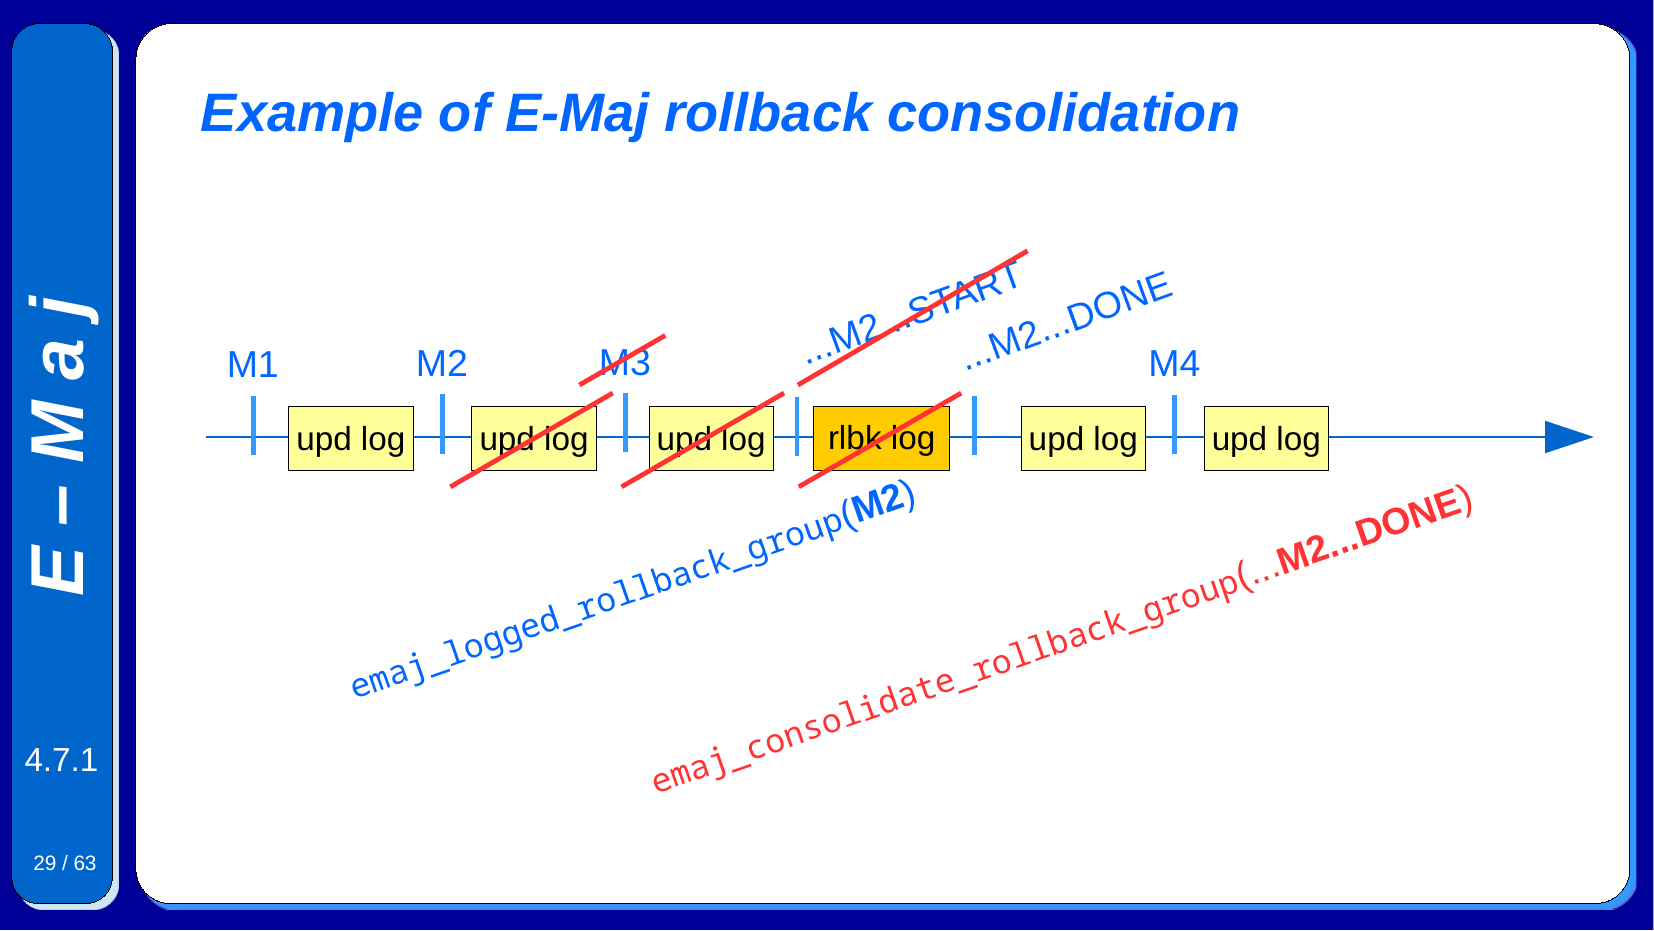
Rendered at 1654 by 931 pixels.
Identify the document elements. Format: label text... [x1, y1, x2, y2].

text_box upd log [288, 406, 414, 471]
text_box upd log [471, 406, 583, 471]
text_box ...M2...DONE [937, 250, 1195, 391]
text_box ...M2...START [777, 241, 1046, 383]
text_box upd log [649, 406, 755, 467]
text_box M3 [584, 334, 661, 378]
text_box M4 [1133, 335, 1216, 393]
text_box upd log [656, 406, 774, 471]
text_box upd log [1021, 406, 1146, 471]
text_box emaj_logged_rollback_group(M2) [326, 471, 941, 731]
text_box M1 [212, 336, 294, 394]
text_box upd log [485, 406, 597, 471]
text_box M3 [584, 339, 666, 392]
text_box upd log [1204, 406, 1329, 471]
title Example of E-Maj rollback consolidation [200, 34, 1575, 191]
text_box rlbk log [833, 406, 950, 471]
text_box emaj_consolidate_rollback_group(...M2...DONE) [627, 462, 1499, 825]
text_box rlbk log [813, 406, 932, 471]
text_box M2 [401, 335, 483, 393]
